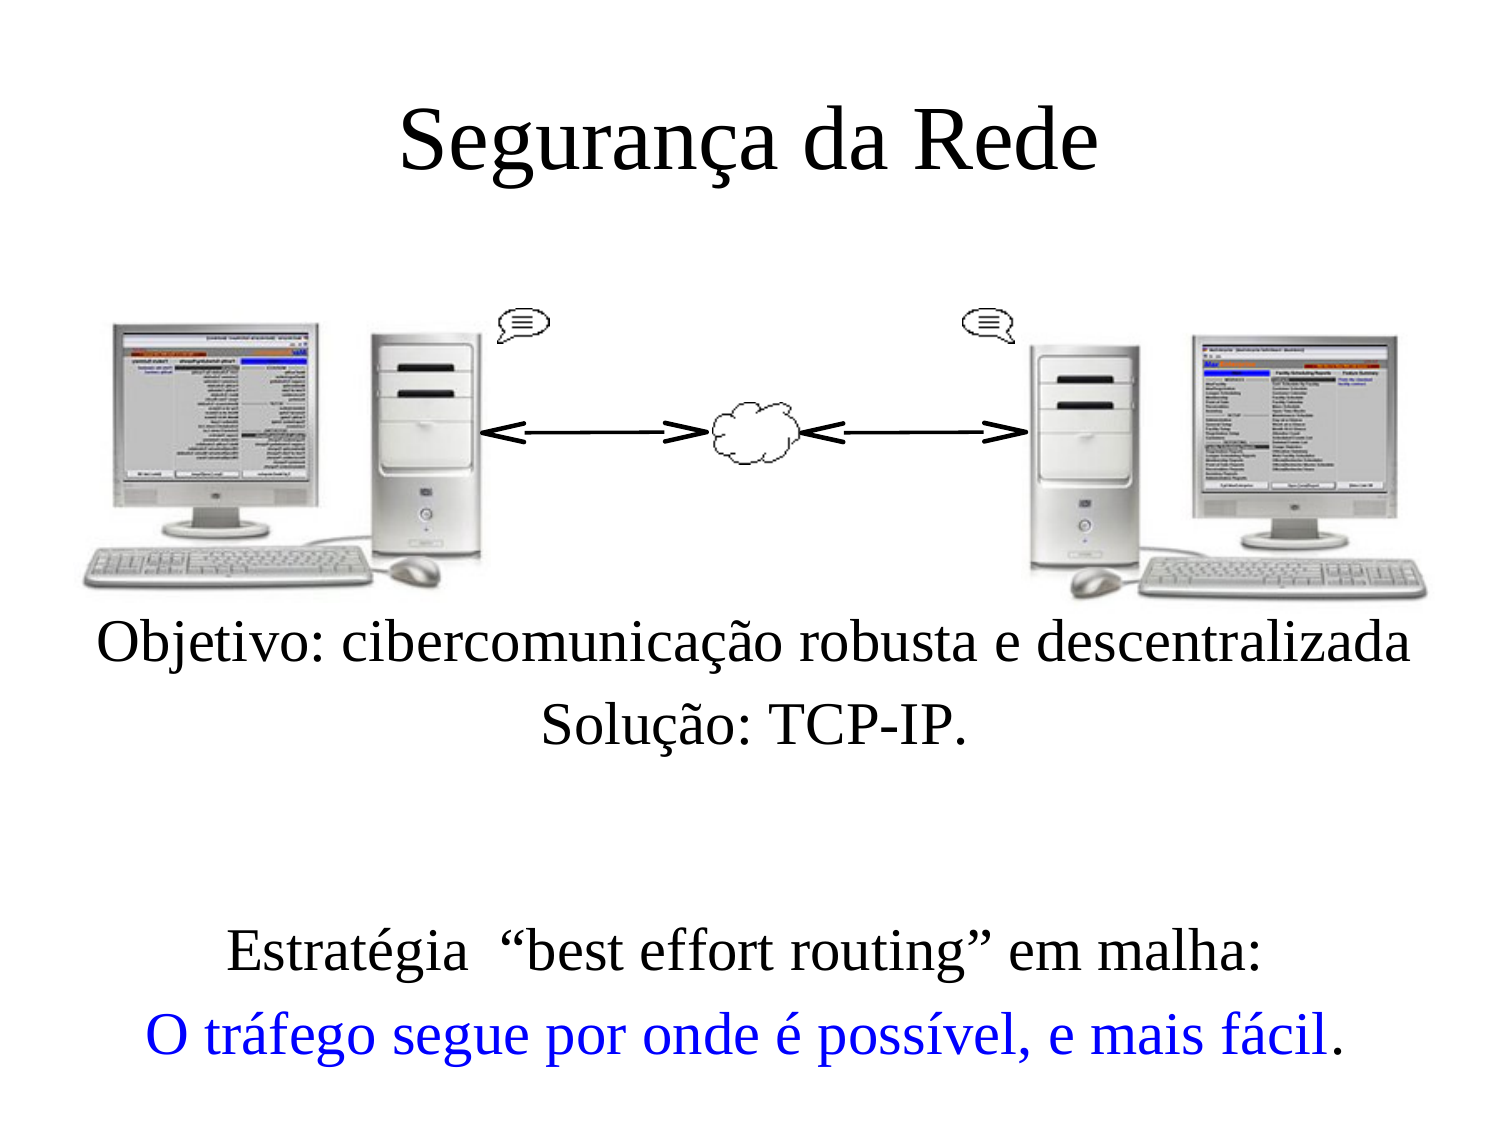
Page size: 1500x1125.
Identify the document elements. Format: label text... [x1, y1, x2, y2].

picture [73, 308, 491, 603]
text_box Objetivo: cibercomunicação robusta e descentralizada Solução: TCP-IP. [80, 606, 1431, 759]
picture [1021, 320, 1438, 614]
picture [497, 308, 550, 344]
picture [962, 308, 1015, 344]
title Segurança da Rede [75, 44, 1425, 233]
picture [712, 402, 802, 465]
subtitle Estratégia “best effort routing” em malha: O tráfego segue por onde é possível, e mais fácil. [70, 916, 1421, 1068]
